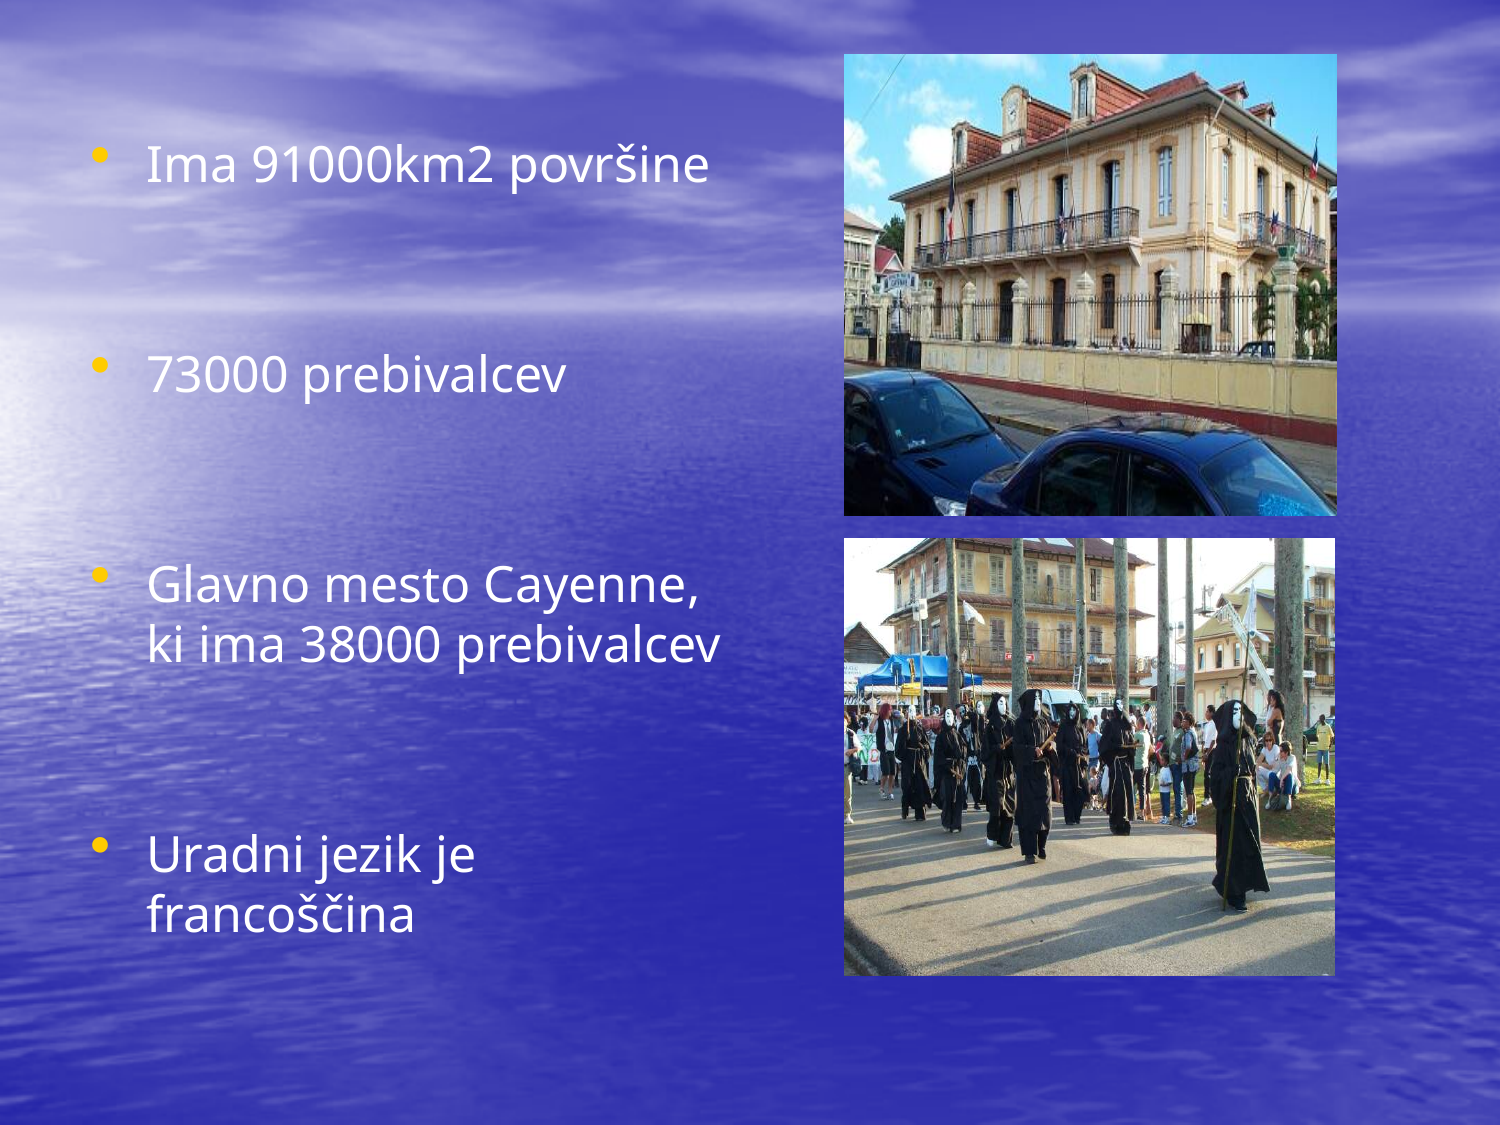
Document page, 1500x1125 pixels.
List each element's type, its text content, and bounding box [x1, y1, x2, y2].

picture [0, 0, 1500, 1125]
list Ima 91000km2 površine 73000 prebivalcev Glavno mesto Cayenne, ki ima 38000 prebivalcev Uradni jezik je francoščina [75, 54, 738, 988]
